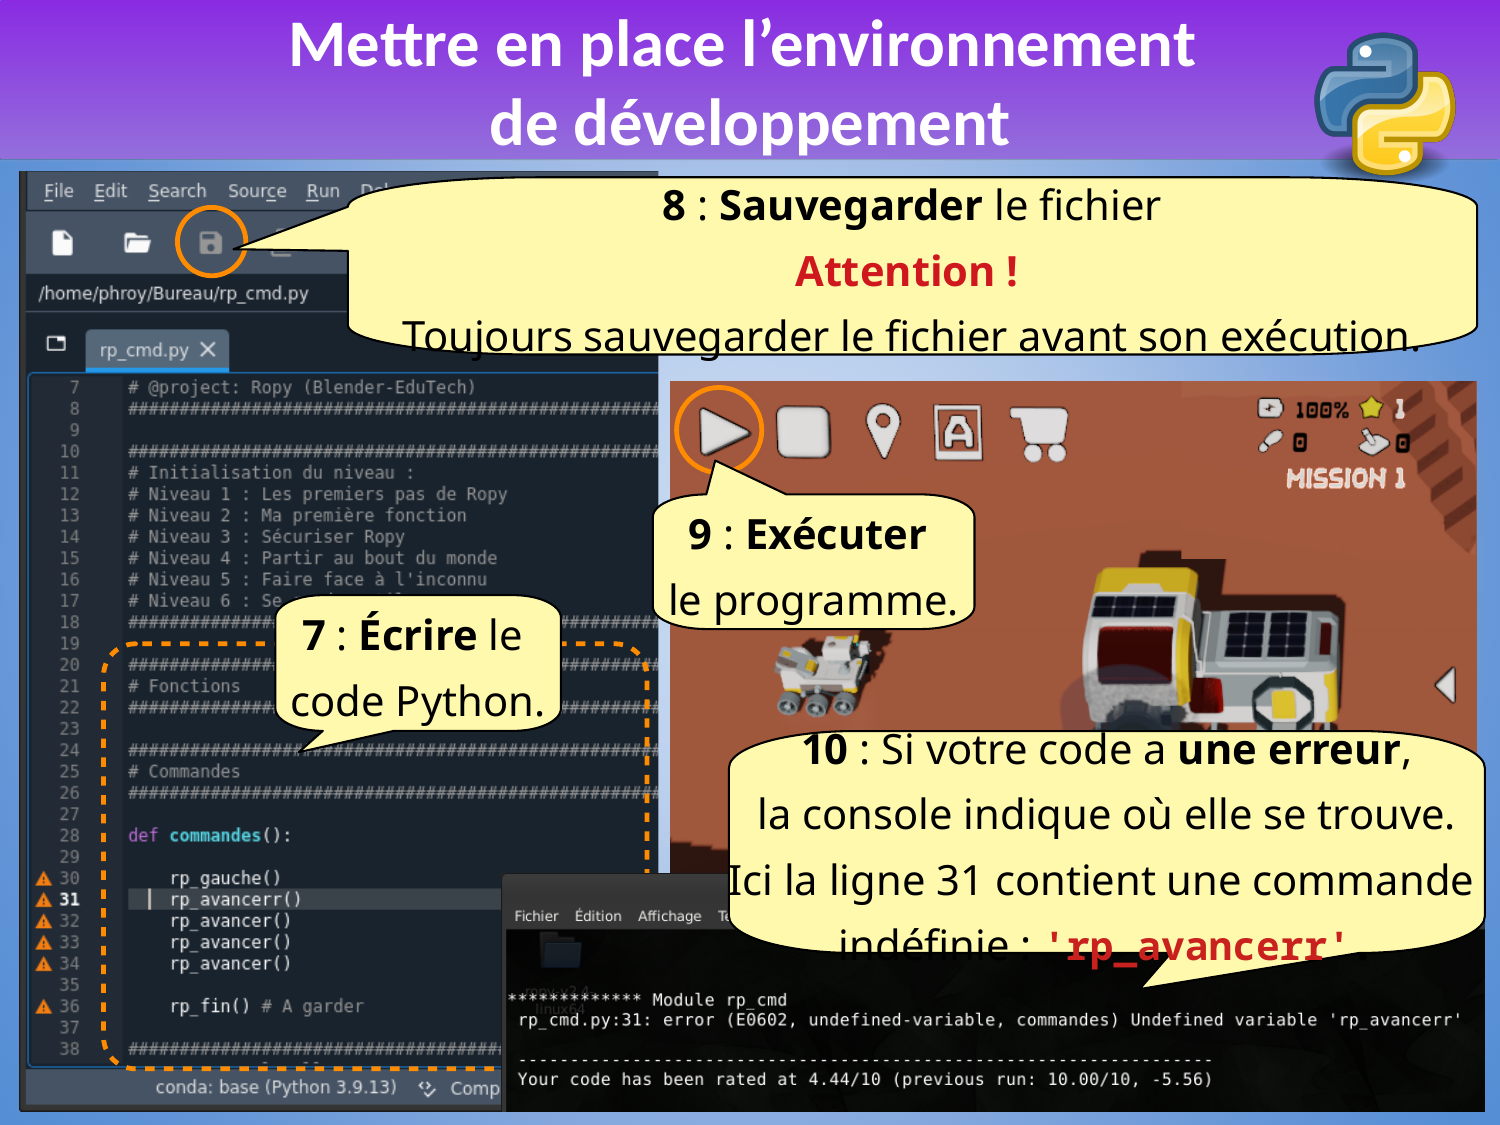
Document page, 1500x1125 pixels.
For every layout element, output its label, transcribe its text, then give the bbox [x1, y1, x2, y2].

text_box 9 : Exécuter le programme. [652, 460, 975, 630]
text_box 8 : Sauvegarder le fichier Attention ! Toujours sauvegarder le fichier avant son exécution. [233, 177, 1478, 355]
text_box Mettre en place l’environnement de développement [0, 0, 1500, 159]
picture [0, 29, 1500, 1125]
text_box 7 : Écrire le code Python. [275, 595, 561, 753]
text_box 10 : Si votre code a une erreur, la console indique où elle se trouve. Ici la ligne 31 contient une commande indéfinie : 'rp_avancerr'. [728, 731, 1485, 990]
